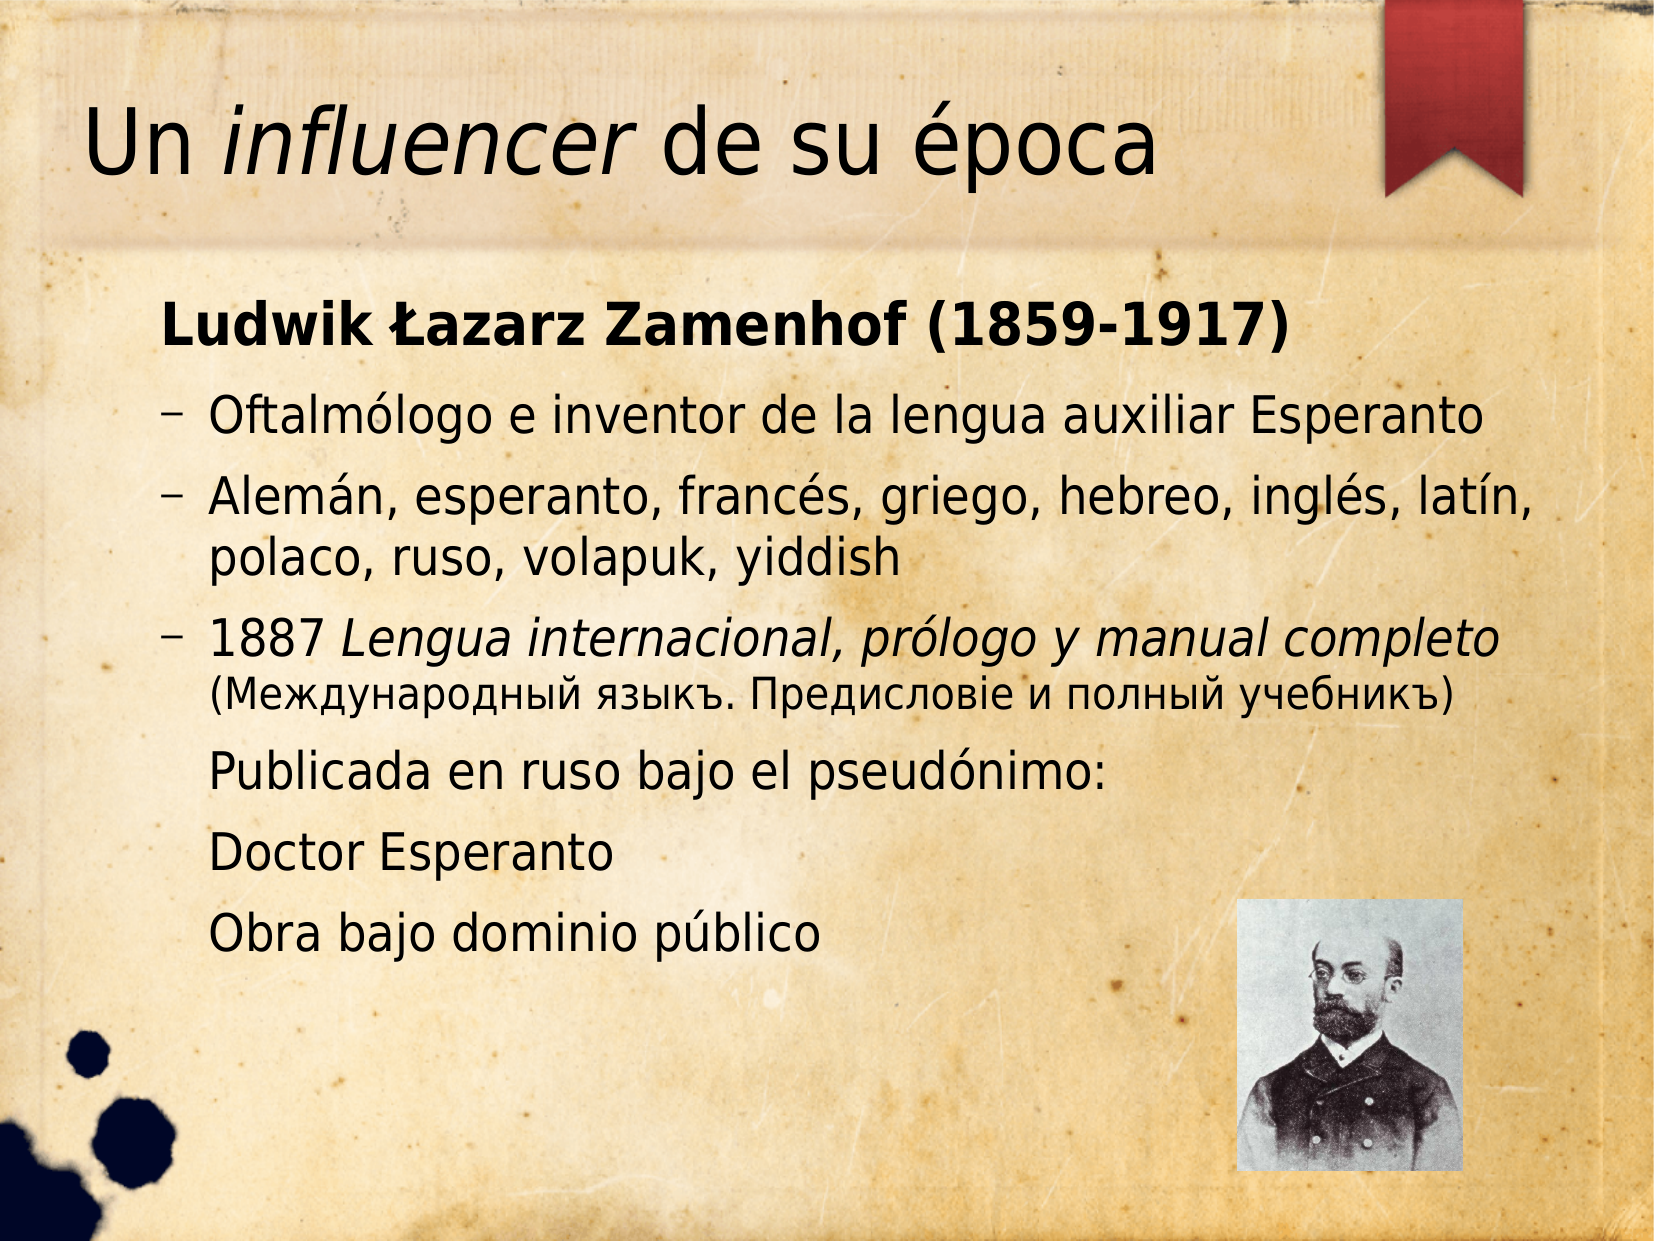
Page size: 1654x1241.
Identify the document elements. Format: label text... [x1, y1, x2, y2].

title Un influencer de su época [82, 49, 1347, 237]
picture [0, 0, 1654, 1241]
list Ludwik Łazarz Zamenhof (1859-1917) Oftalmólogo e inventor de la lengua auxiliar Esperanto Alemán, esperanto, francés, griego, hebreo, inglés, latín, polaco, ruso, volapuk, yiddish 1887 Lengua internacional, prólogo y manual completo (Международный языкъ. Предисловіе и полный учебникъ) Publicada en ruso bajo el pseudónimo: Doctor Esperanto Obra bajo dominio público [82, 290, 1538, 1010]
